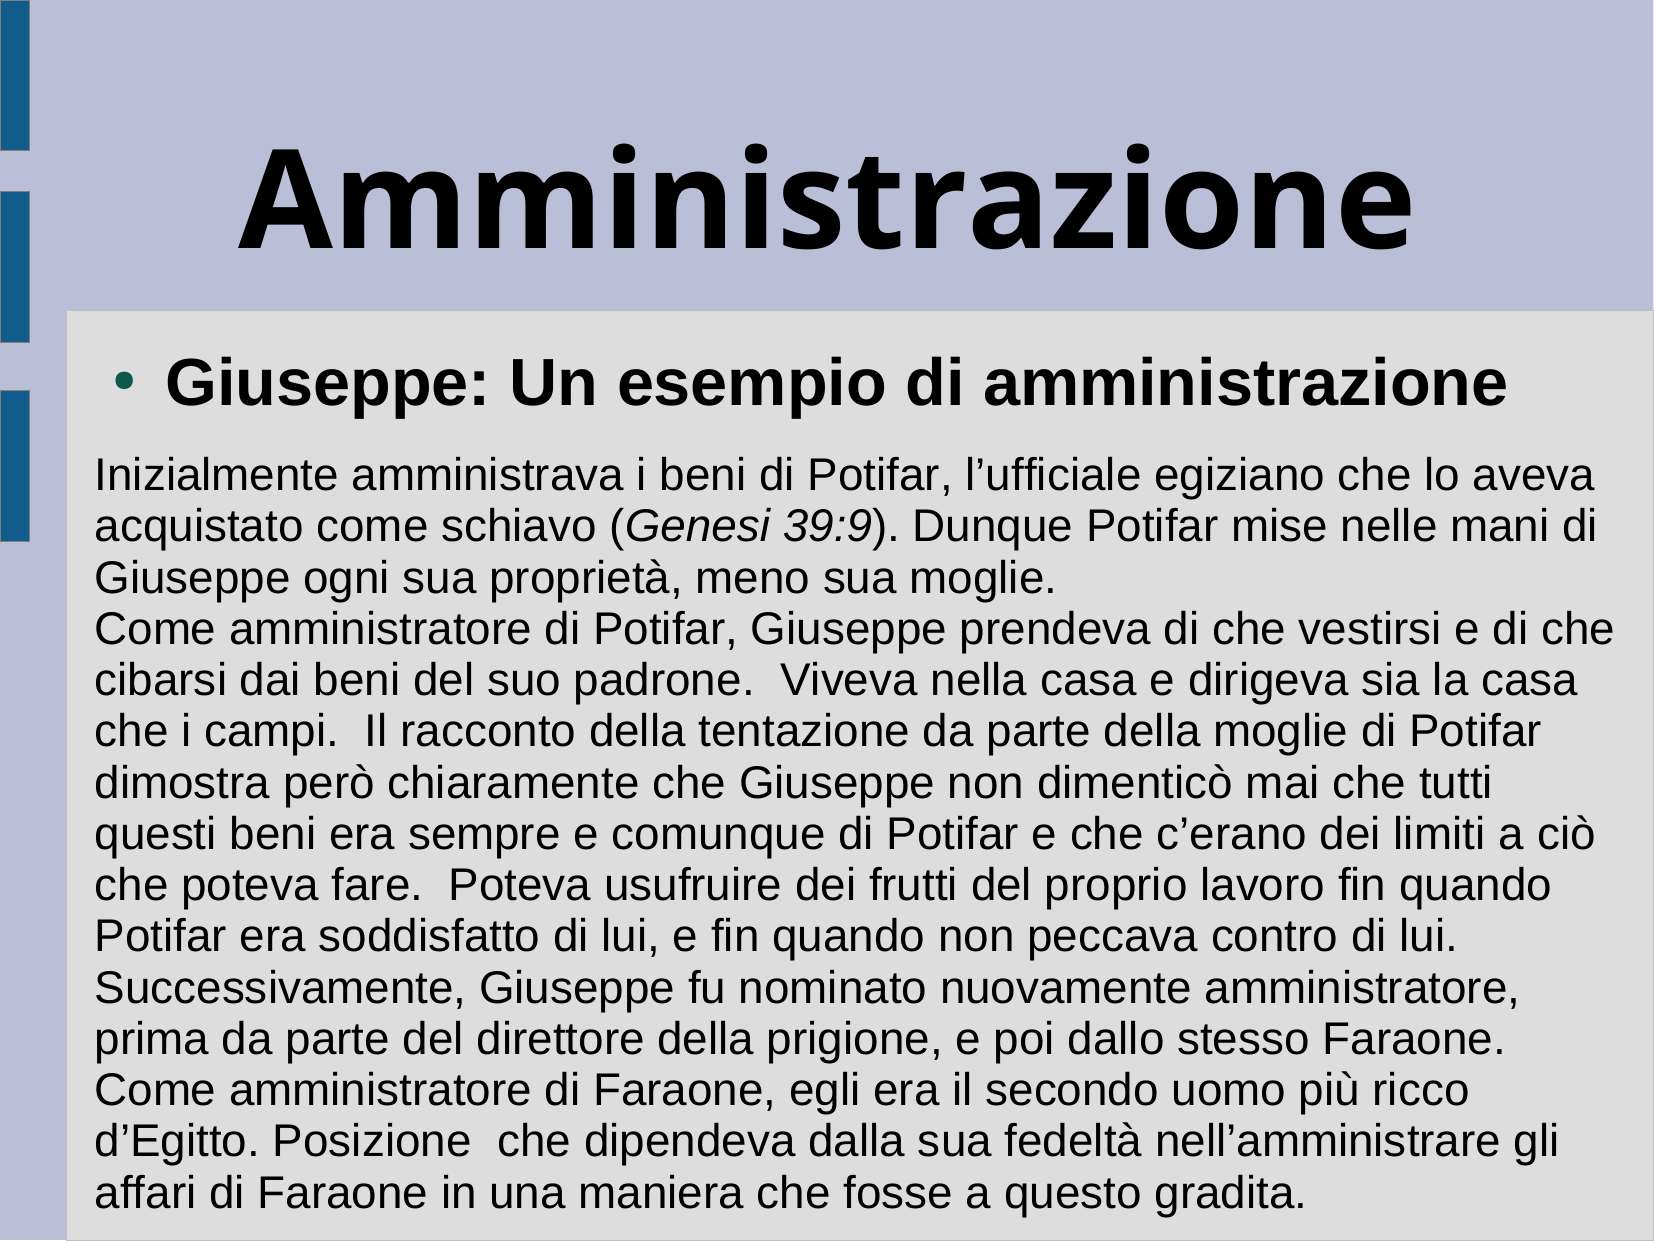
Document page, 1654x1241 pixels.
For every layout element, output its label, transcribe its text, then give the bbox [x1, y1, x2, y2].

title Amministrazione [121, 83, 1534, 306]
list Giuseppe: Un esempio di amministrazione Inizialmente amministrava i beni di Potifar, l’ufficiale egiziano che lo aveva acquistato come schiavo (Genesi 39:9). Dunque Potifar mise nelle mani di Giuseppe ogni sua proprietà, meno sua moglie. Come amministratore di Potifar, Giuseppe prendeva di che vestirsi e di che cibarsi dai beni del suo padrone. Viveva nella casa e dirigeva sia la casa che i campi. Il racconto della tentazione da parte della moglie di Potifar dimostra però chiaramente che Giuseppe non dimenticò mai che tutti questi beni era sempre e comunque di Potifar e che c’erano dei limiti a ciò che poteva fare. Poteva usufruire dei frutti del proprio lavoro fin quando Potifar era soddisfatto di lui, e fin quando non peccava contro di lui. Successivamente, Giuseppe fu nominato nuovamente amministratore, prima da parte del direttore della prigione, e poi dallo stesso Faraone. Come amministratore di Faraone, egli era il secondo uomo più ricco d’Egitto. Posizione che dipendeva dalla sua fedeltà nell’amministrare gli affari di Faraone in una maniera che fosse a questo gradita. [94, 344, 1619, 1217]
